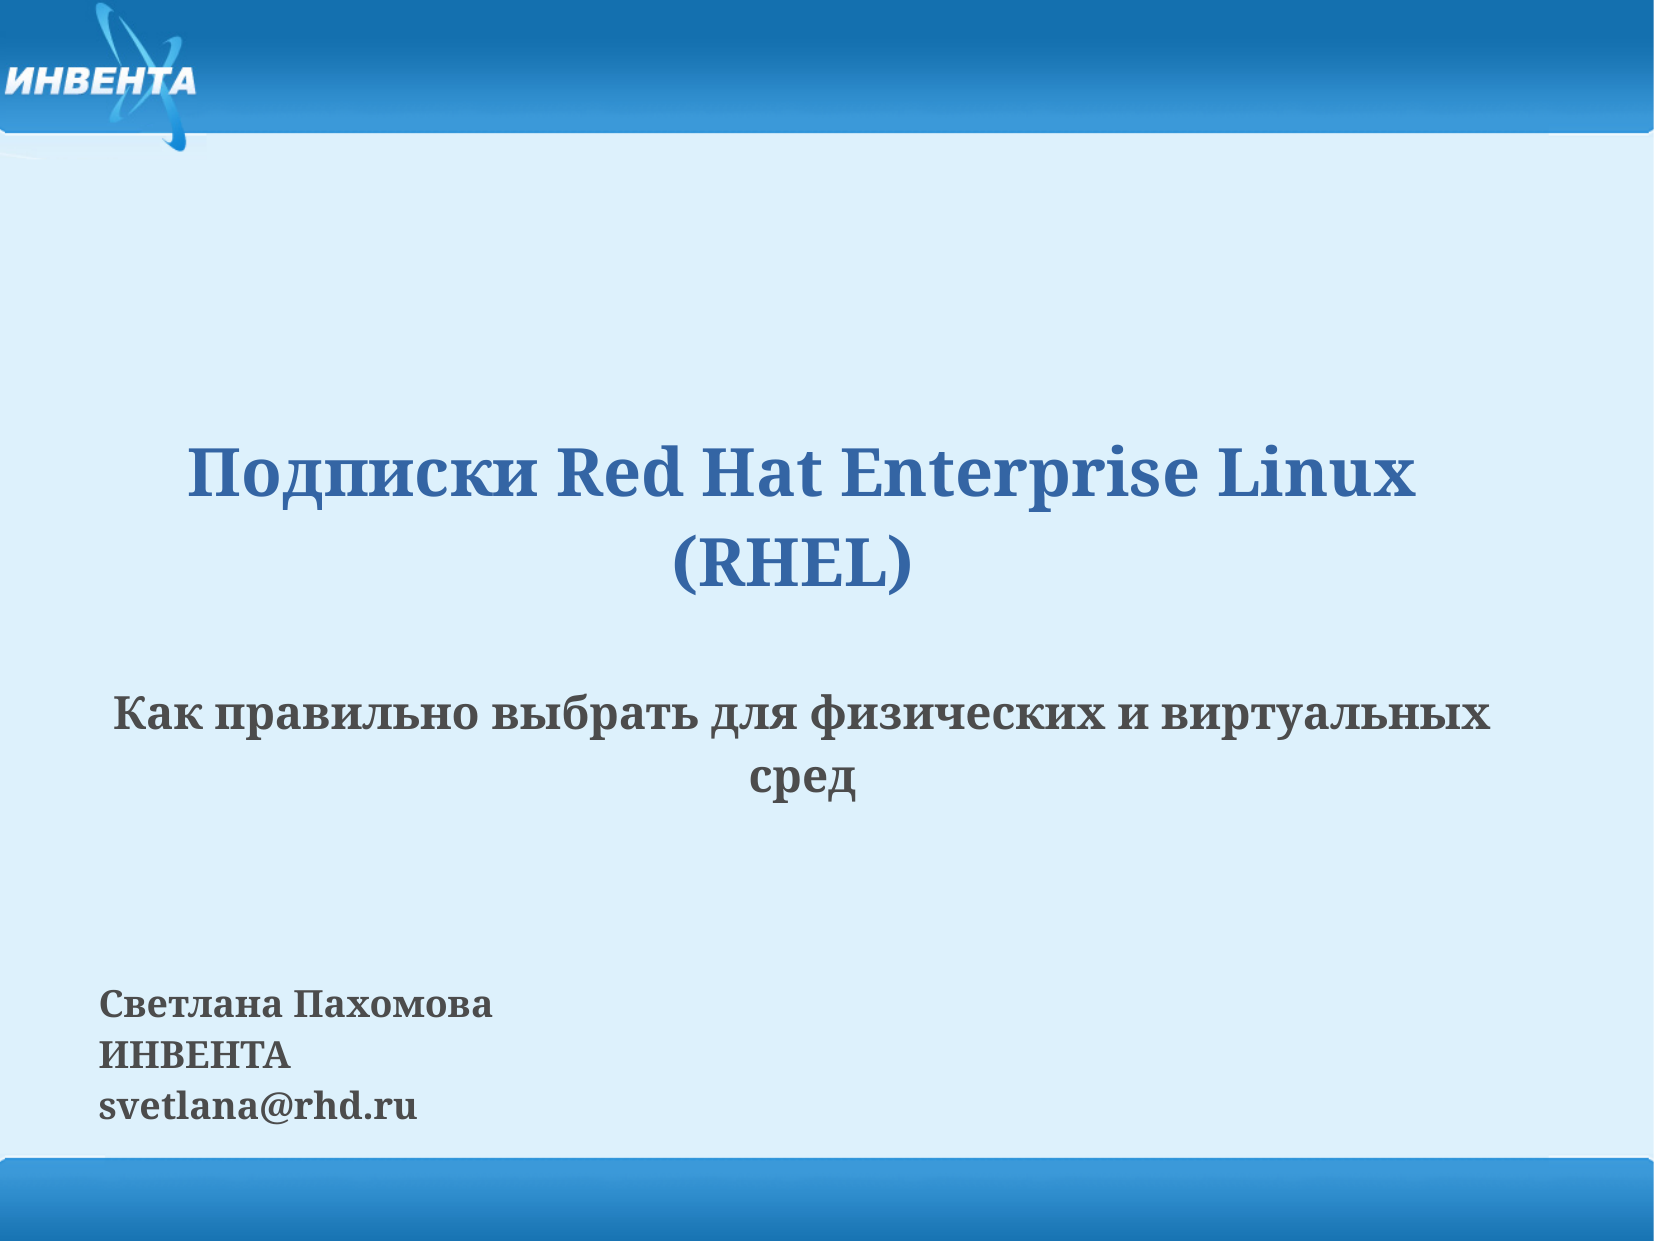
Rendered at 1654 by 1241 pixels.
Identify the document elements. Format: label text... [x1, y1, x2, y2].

picture [0, 0, 1654, 1241]
text_box Светлана Пахомова ИНВЕНТА svetlana@rhd.ru [98, 889, 819, 1220]
subtitle Подписки Red Hat Enterprise Linux (RHEL) Как правильно выбрать для физических и виртуальных сред [74, 225, 1531, 916]
